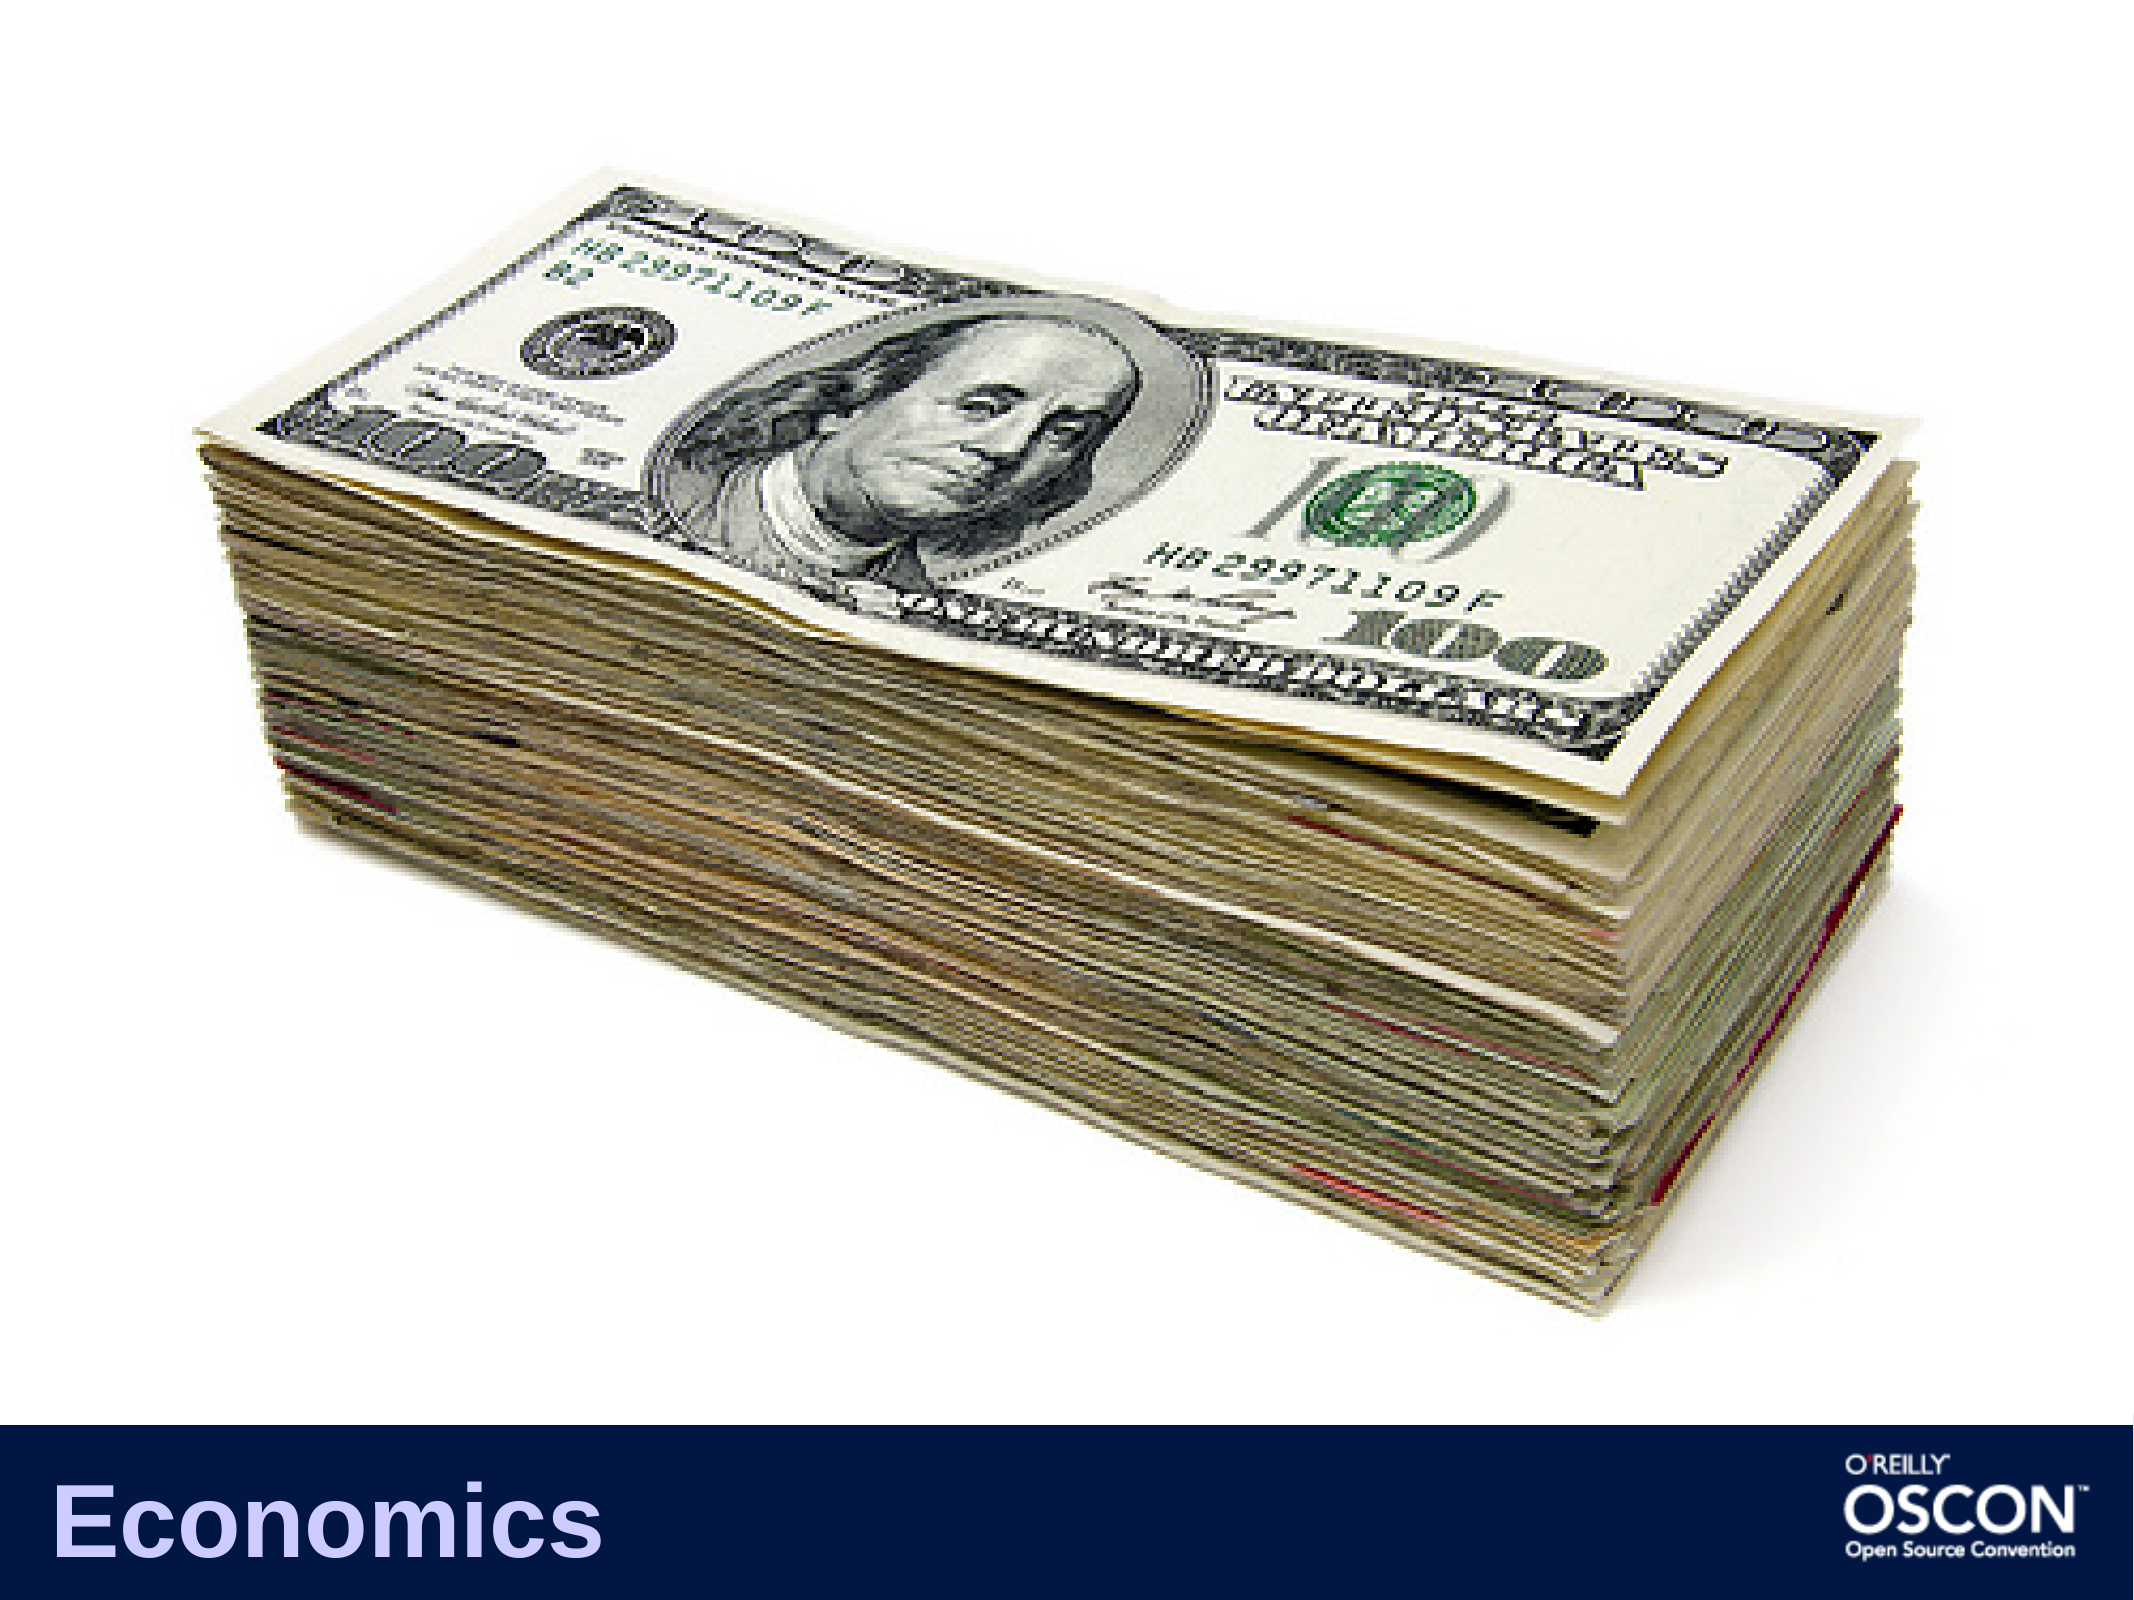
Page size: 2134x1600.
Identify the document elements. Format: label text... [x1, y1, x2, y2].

picture [0, 0, 2134, 1600]
title Economics [41, 1432, 2094, 1600]
